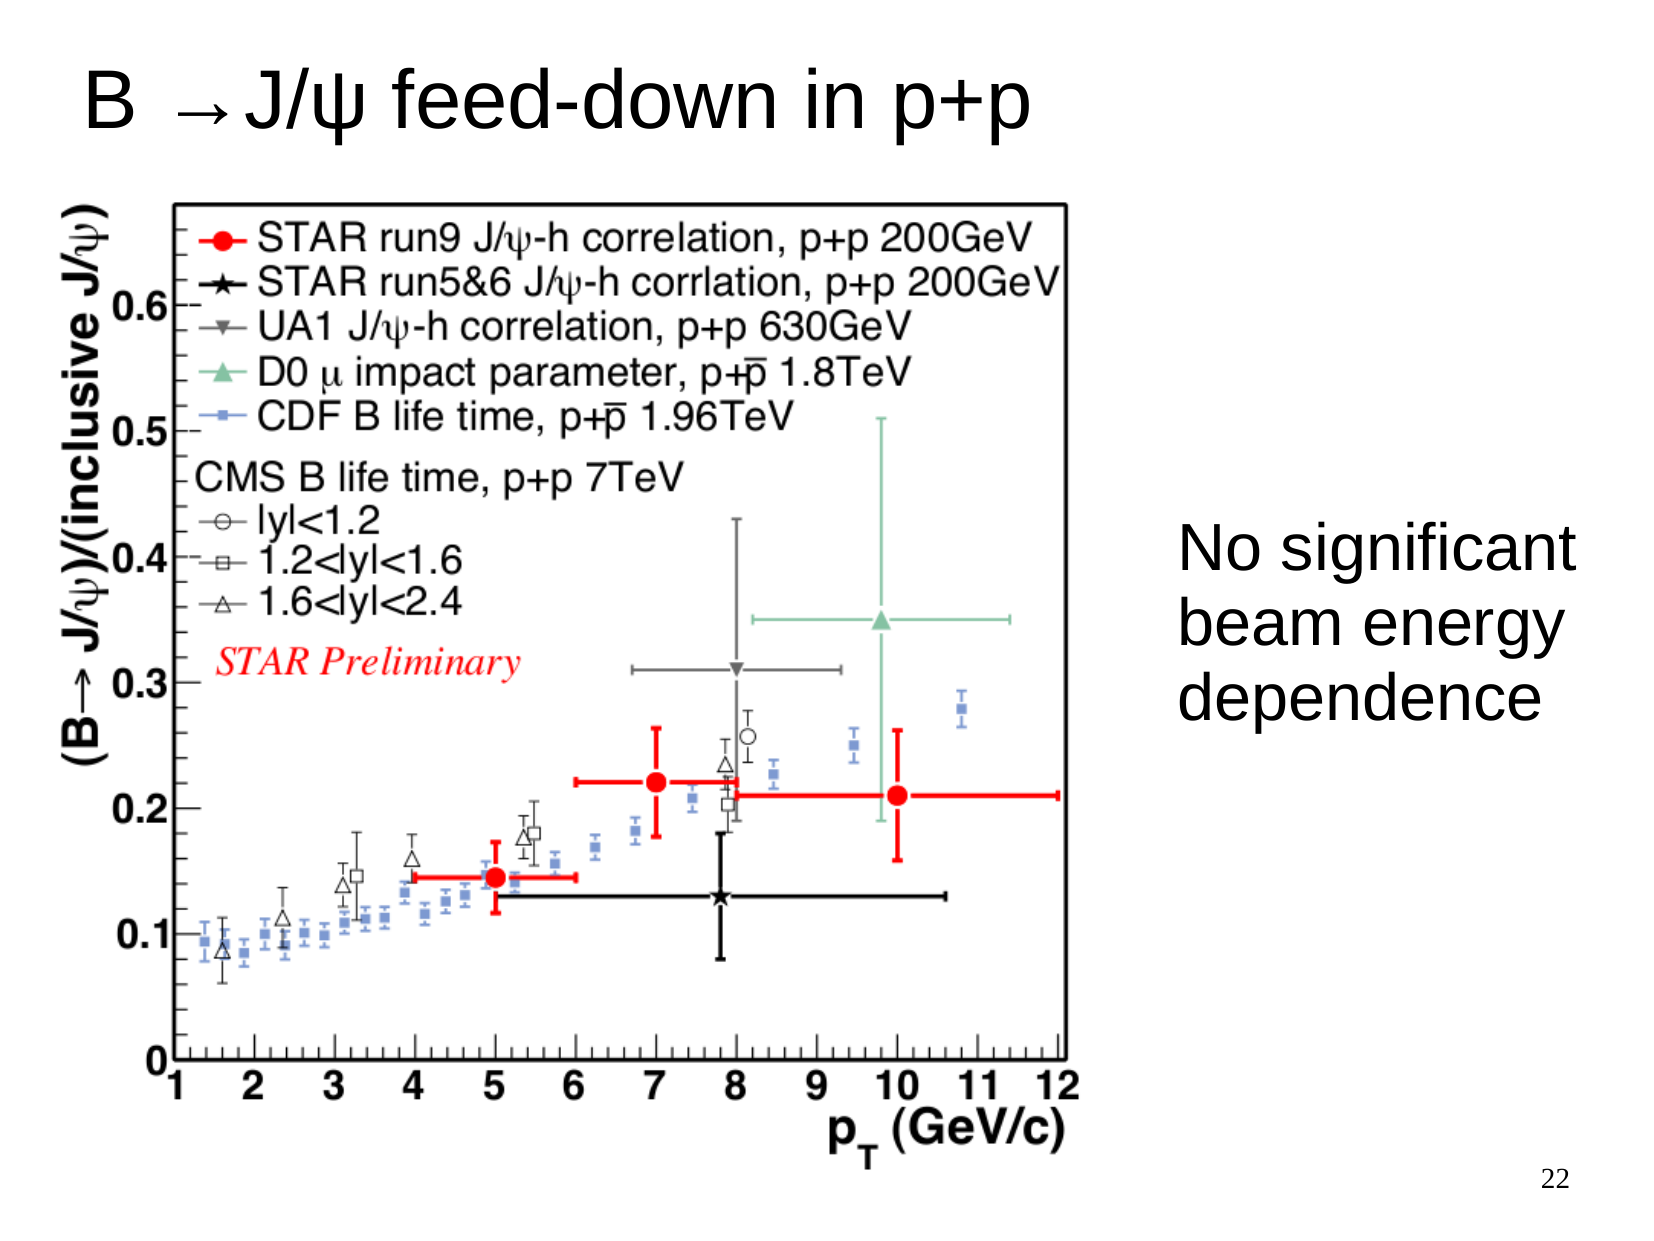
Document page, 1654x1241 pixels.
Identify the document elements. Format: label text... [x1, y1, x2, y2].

title B →J/ψ feed-down in p+p [82, 53, 1571, 147]
text_box No significant beam energy dependence [1162, 502, 1651, 751]
picture [37, 195, 1088, 1182]
